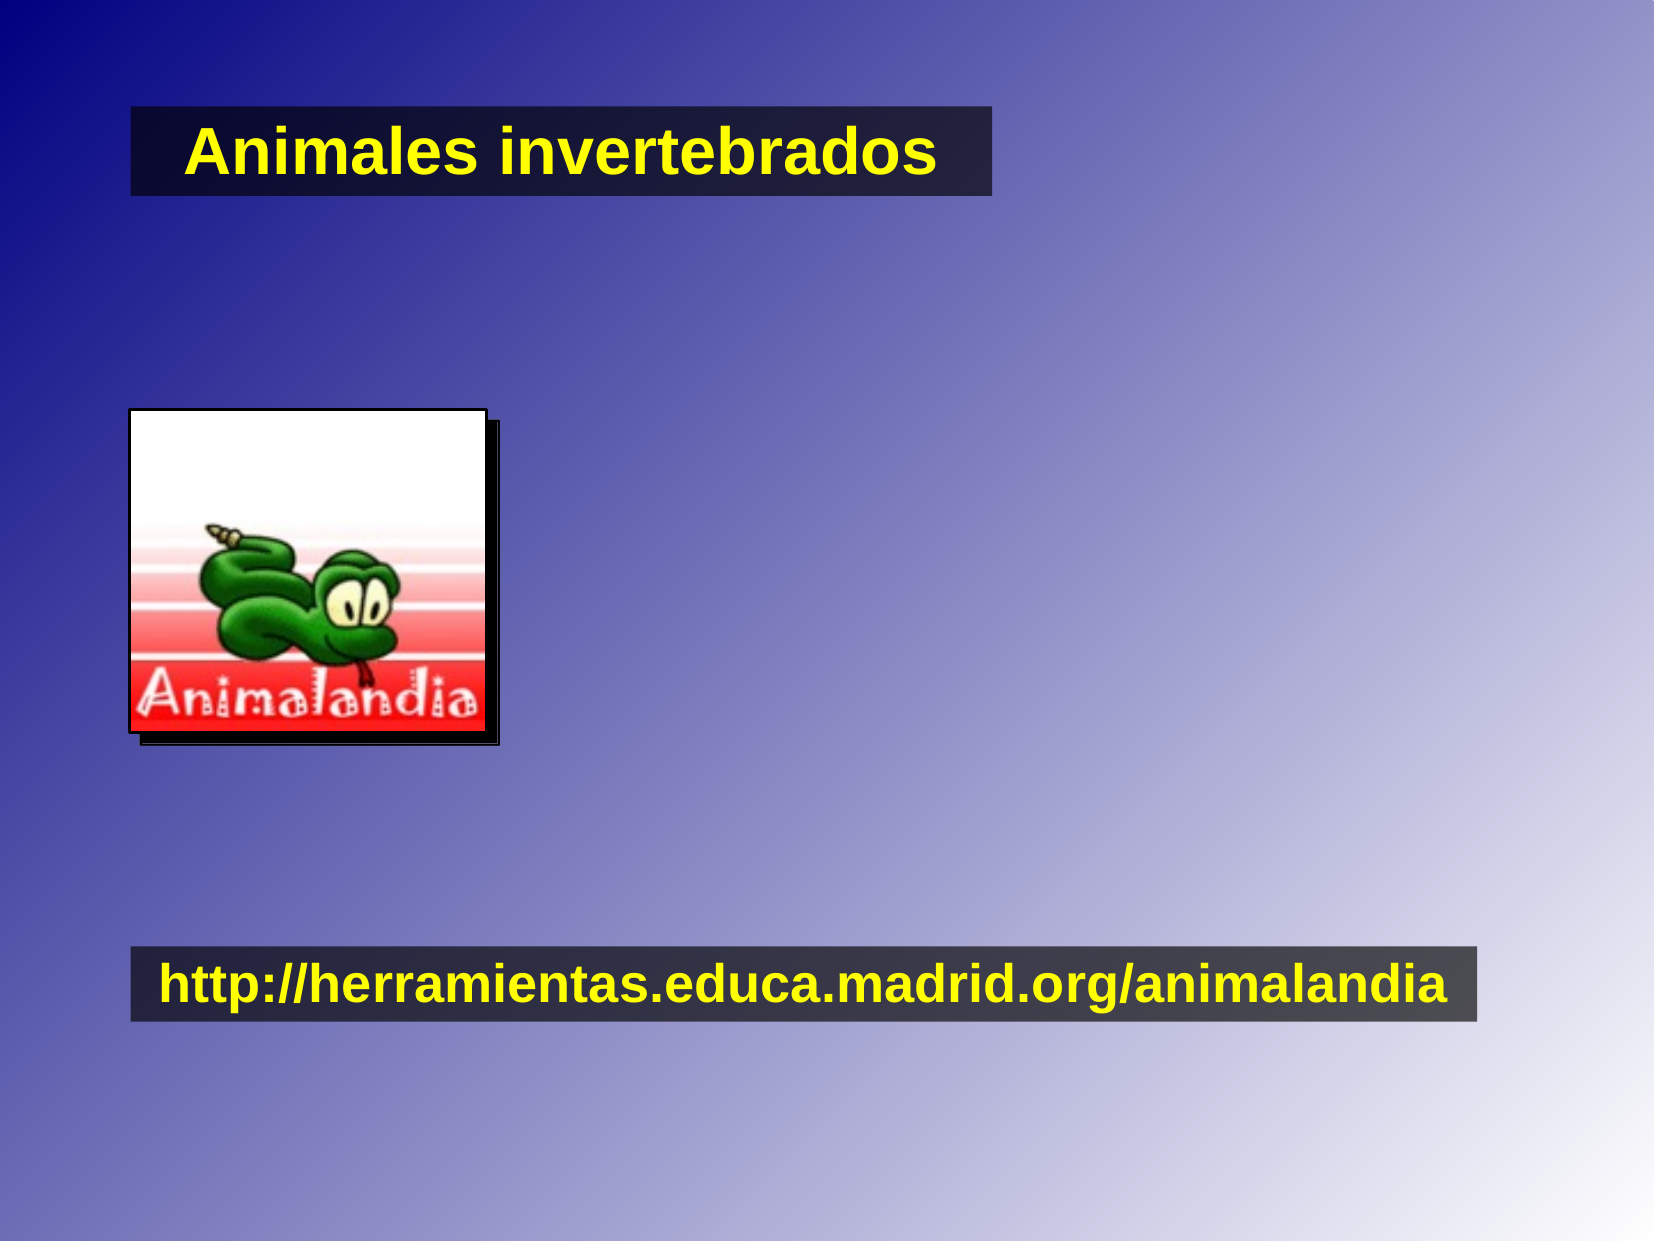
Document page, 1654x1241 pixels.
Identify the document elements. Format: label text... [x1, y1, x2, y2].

picture [130, 411, 486, 732]
text_box Animales invertebrados [130, 106, 993, 196]
text_box http://herramientas.educa.madrid.org/animalandia [130, 946, 1478, 1022]
